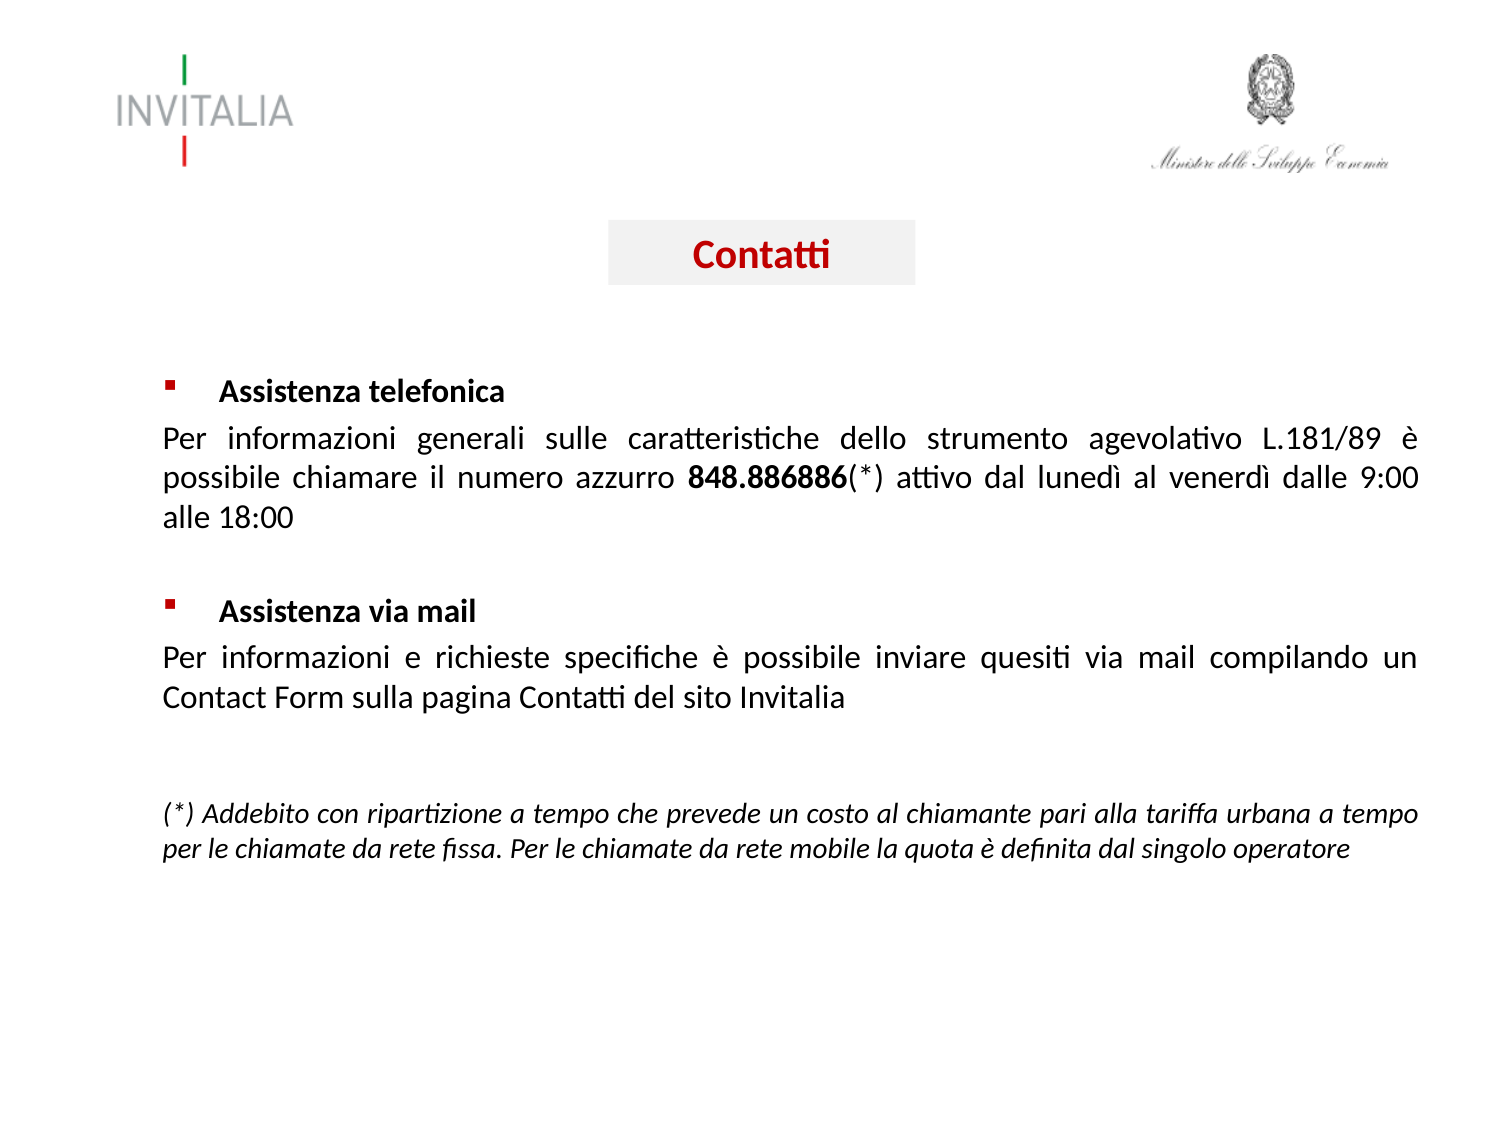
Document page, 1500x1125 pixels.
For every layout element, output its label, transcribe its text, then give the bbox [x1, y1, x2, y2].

picture [76, 54, 302, 173]
text_box Contatti [608, 219, 916, 285]
list Assistenza telefonica Per informazioni generali sulle caratteristiche dello strumento agevolativo L.181/89 è possibile chiamare il numero azzurro 848.886886(*) attivo dal lunedì al venerdì dalle 9:00 alle 18:00 Assistenza via mail Per informazioni e richieste specifiche è possibile inviare quesiti via mail compilando un Contact Form sulla pagina Contatti del sito Invitalia (*) Addebito con ripartizione a tempo che prevede un costo al chiamante pari alla tariffa urbana a tempo per le chiamate da rete fissa. Per le chiamate da rete mobile la quota è definita dal singolo operatore [147, 361, 1436, 929]
